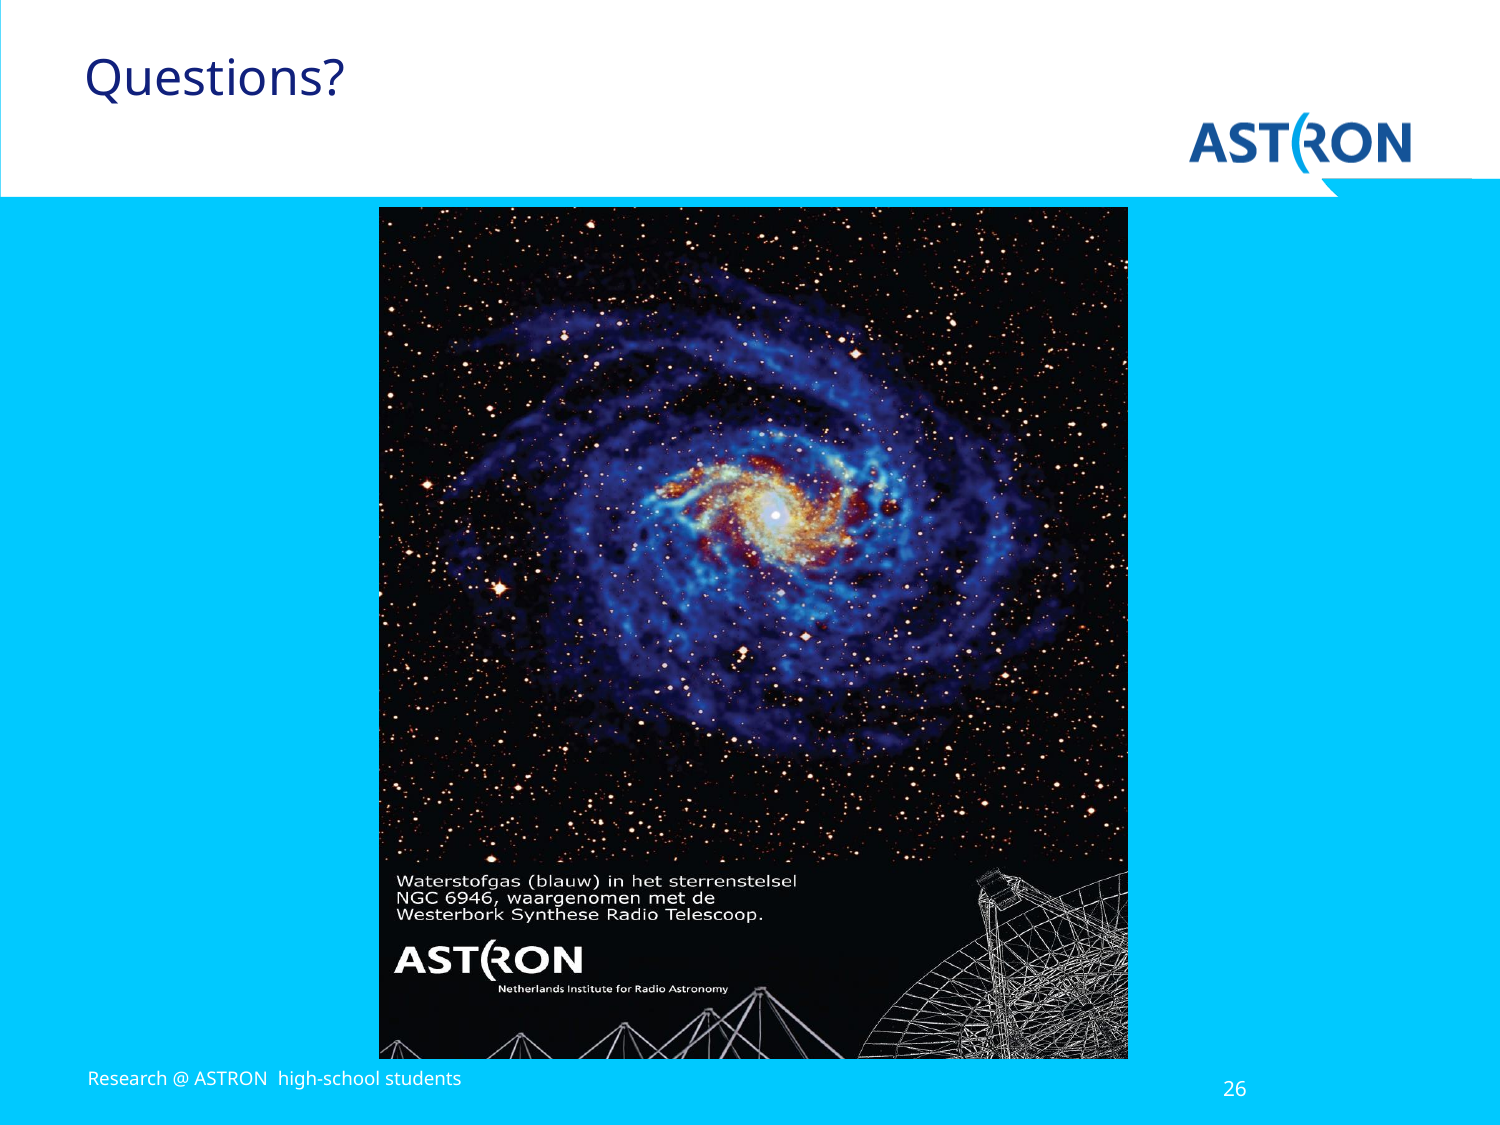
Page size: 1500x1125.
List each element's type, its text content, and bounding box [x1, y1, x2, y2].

text_box Questions? [69, 37, 1075, 188]
text_box Research @ ASTRON high-school students [87, 1062, 1055, 1125]
picture [0, 0, 1500, 196]
picture [380, 208, 1127, 1058]
text_box <number> [1208, 1062, 1409, 1125]
